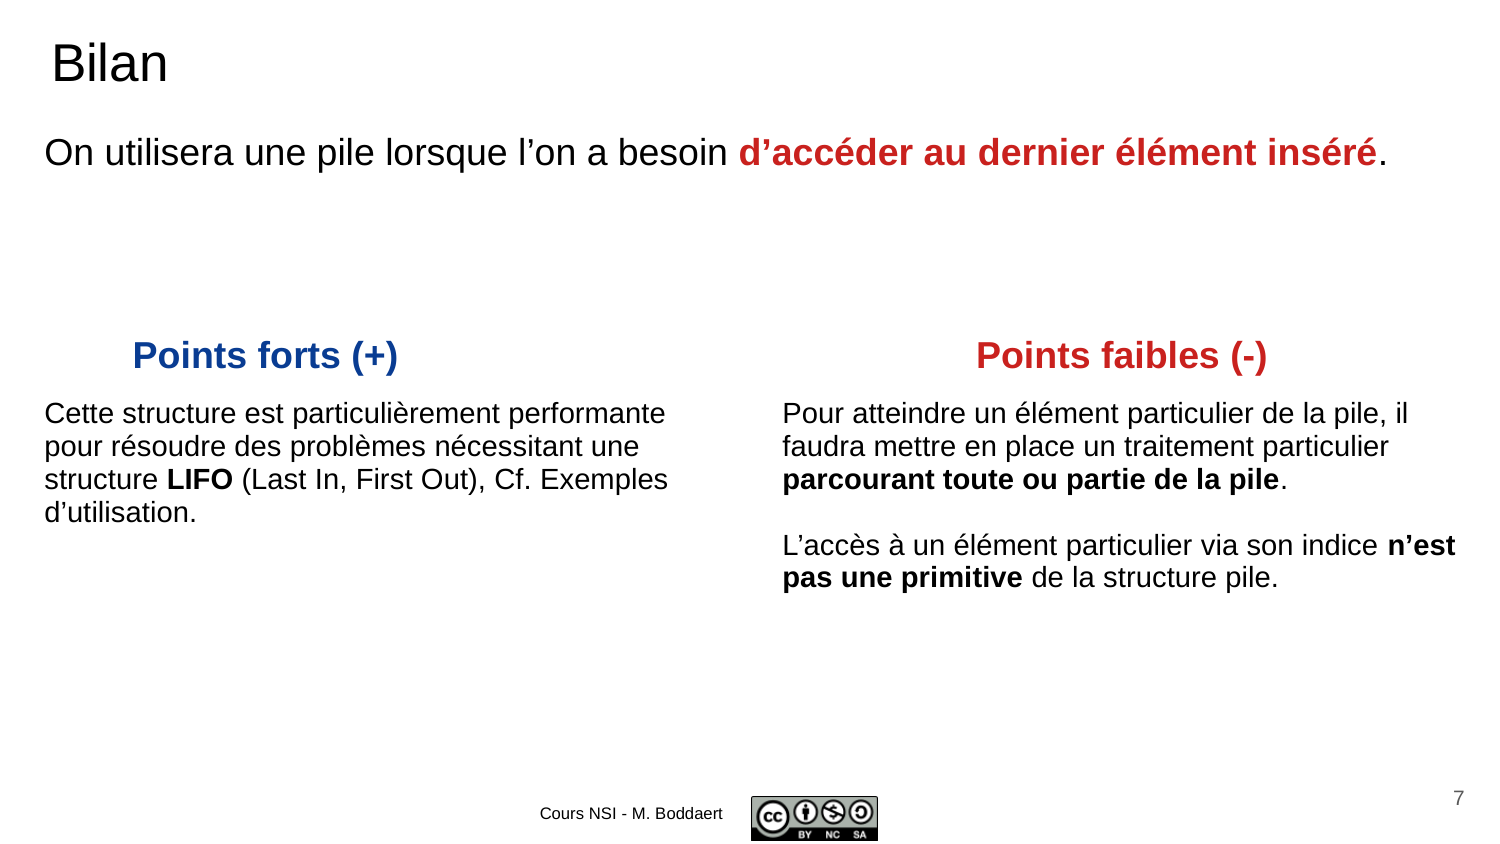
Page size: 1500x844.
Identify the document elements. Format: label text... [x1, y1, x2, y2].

text_box Points forts (+) [88, 318, 443, 390]
text_box On utilisera une pile lorsque l’on a besoin d’accéder au dernier élément inséré. [29, 120, 1477, 760]
text_box Cette structure est particulièrement performante pour résoudre des problèmes nécessitant une structure LIFO (Last In, First Out), Cf. Exemples d’utilisation. [29, 390, 709, 644]
title Bilan [51, 13, 1449, 108]
picture [751, 796, 878, 841]
text_box Points faibles (-) [944, 318, 1300, 390]
text_box Pour atteindre un élément particulier de la pile, il faudra mettre en place un traitement particulier parcourant toute ou partie de la pile. L’accès à un élément particulier via son indice n’est pas une primitive de la structure pile. [767, 390, 1477, 678]
slide_number <numéro> [1389, 764, 1480, 830]
